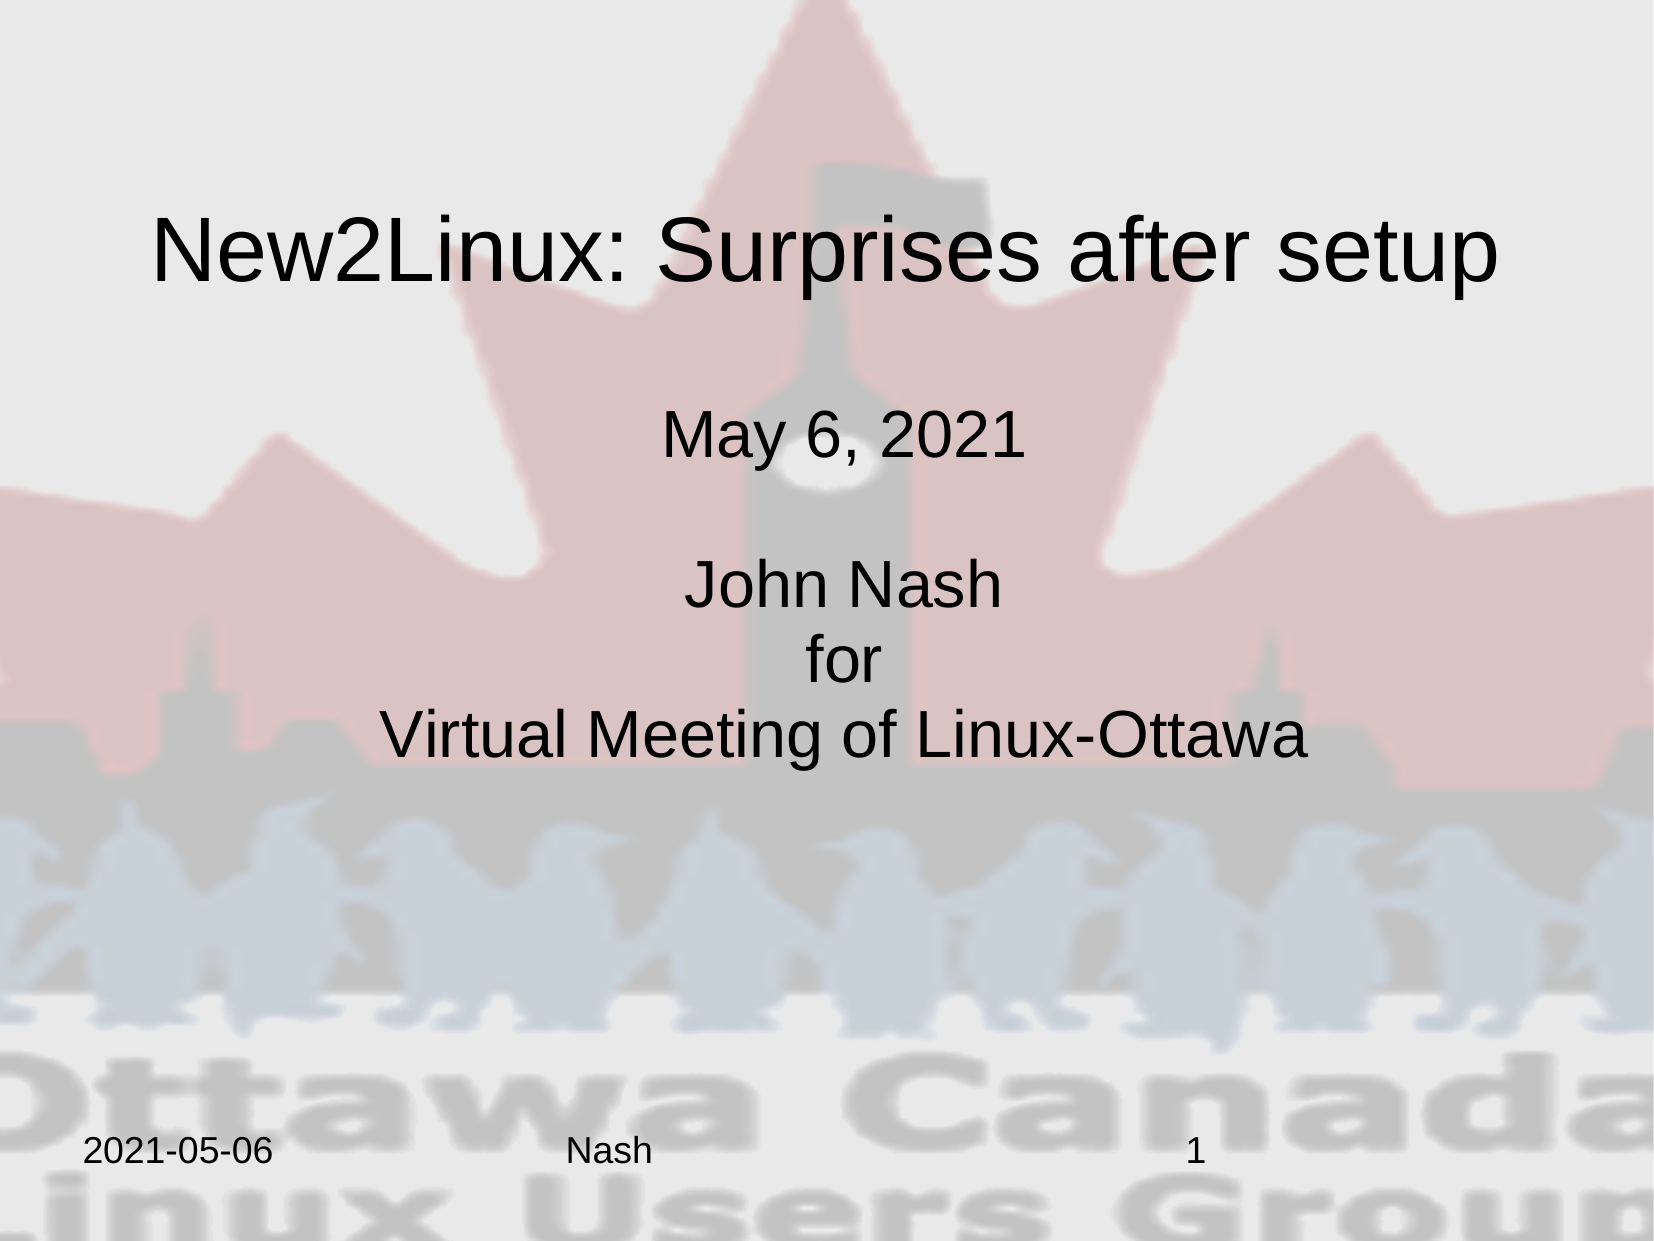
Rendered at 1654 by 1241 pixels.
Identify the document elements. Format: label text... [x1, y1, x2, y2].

picture [0, 0, 1654, 1241]
subtitle May 6, 2021 John Nash for Virtual Meeting of Linux-Ottawa [100, 330, 1589, 981]
title New2Linux: Surprises after setup [82, 144, 1571, 352]
